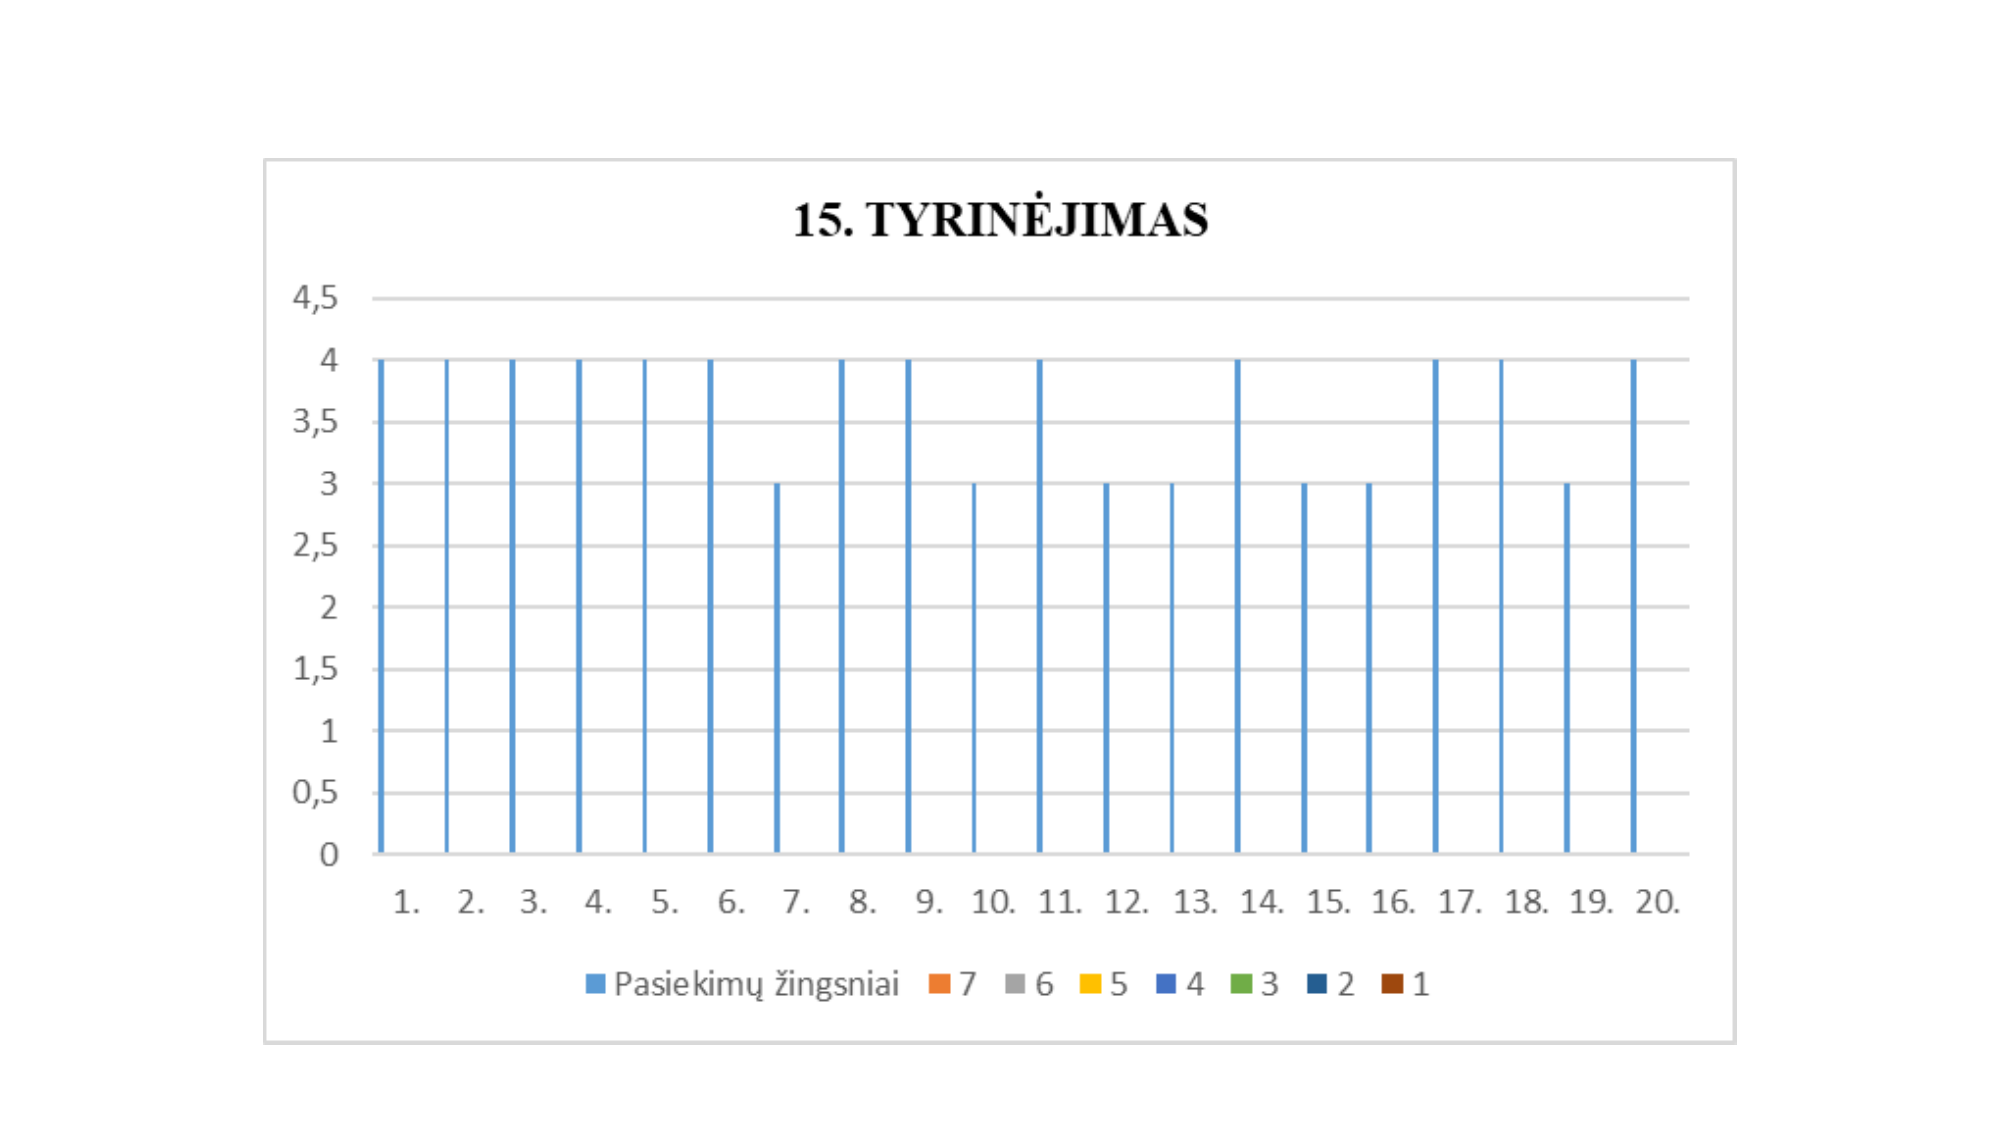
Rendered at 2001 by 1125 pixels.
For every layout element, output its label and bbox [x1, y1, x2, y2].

picture [263, 158, 1737, 1045]
